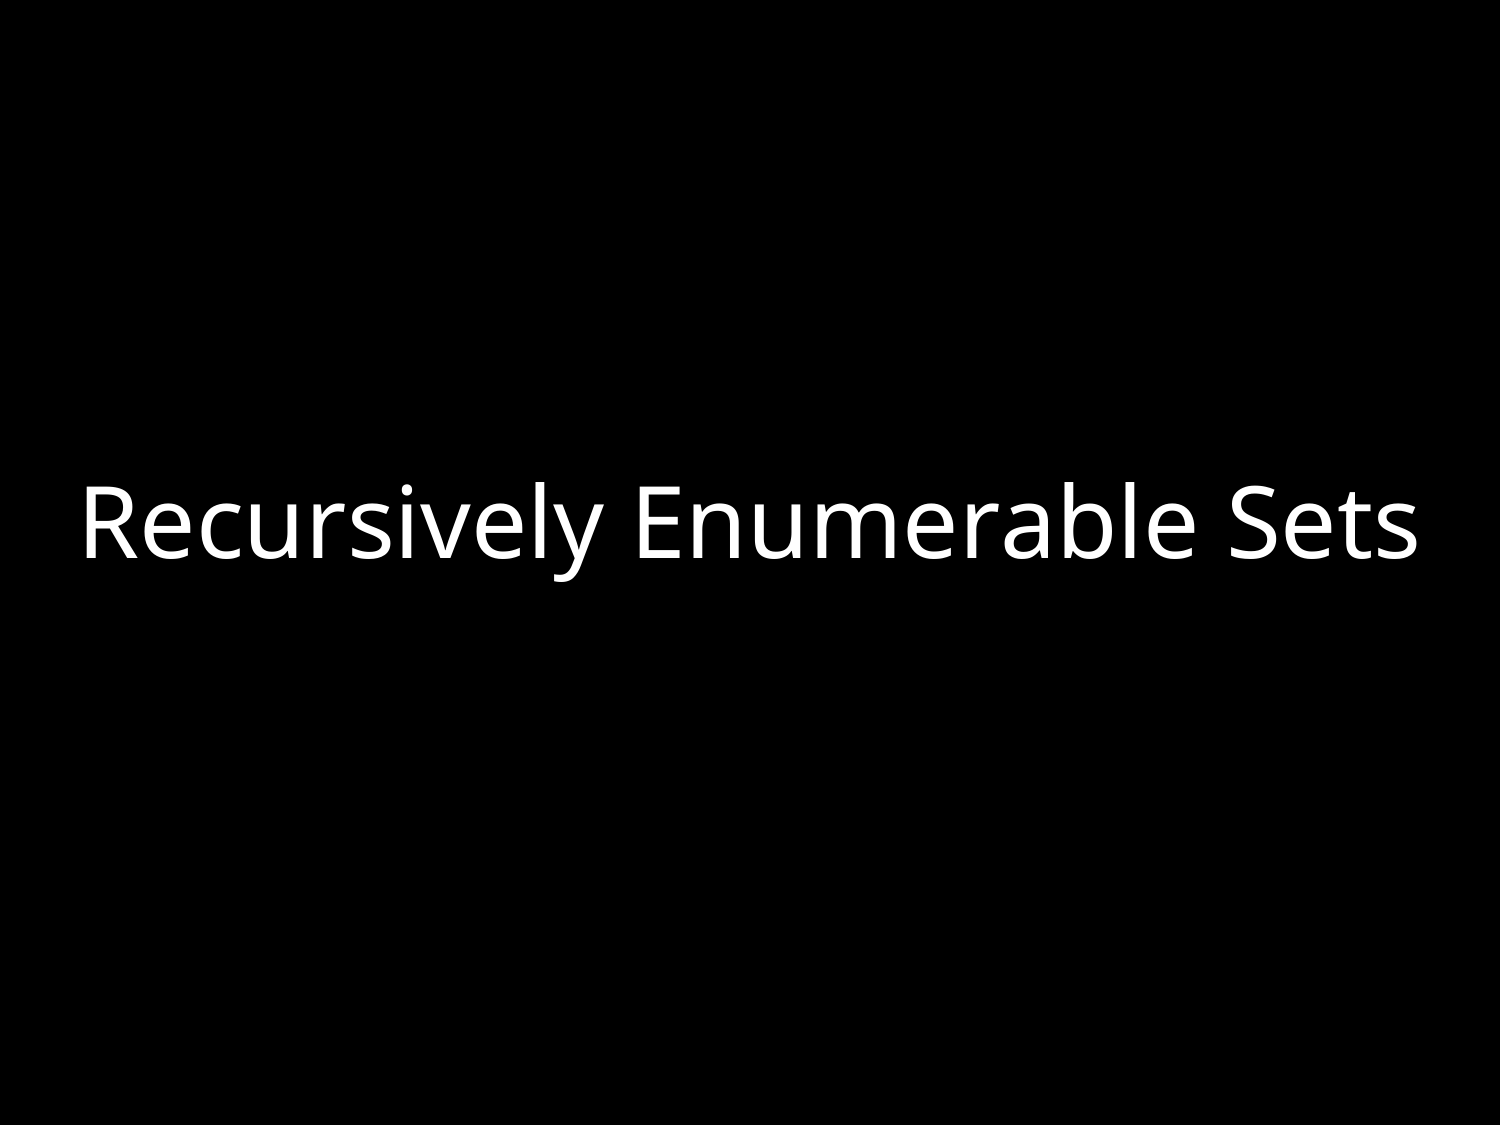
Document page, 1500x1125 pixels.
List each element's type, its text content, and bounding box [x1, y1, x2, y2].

text_box Recursively Enumerable Sets [0, 450, 1500, 587]
